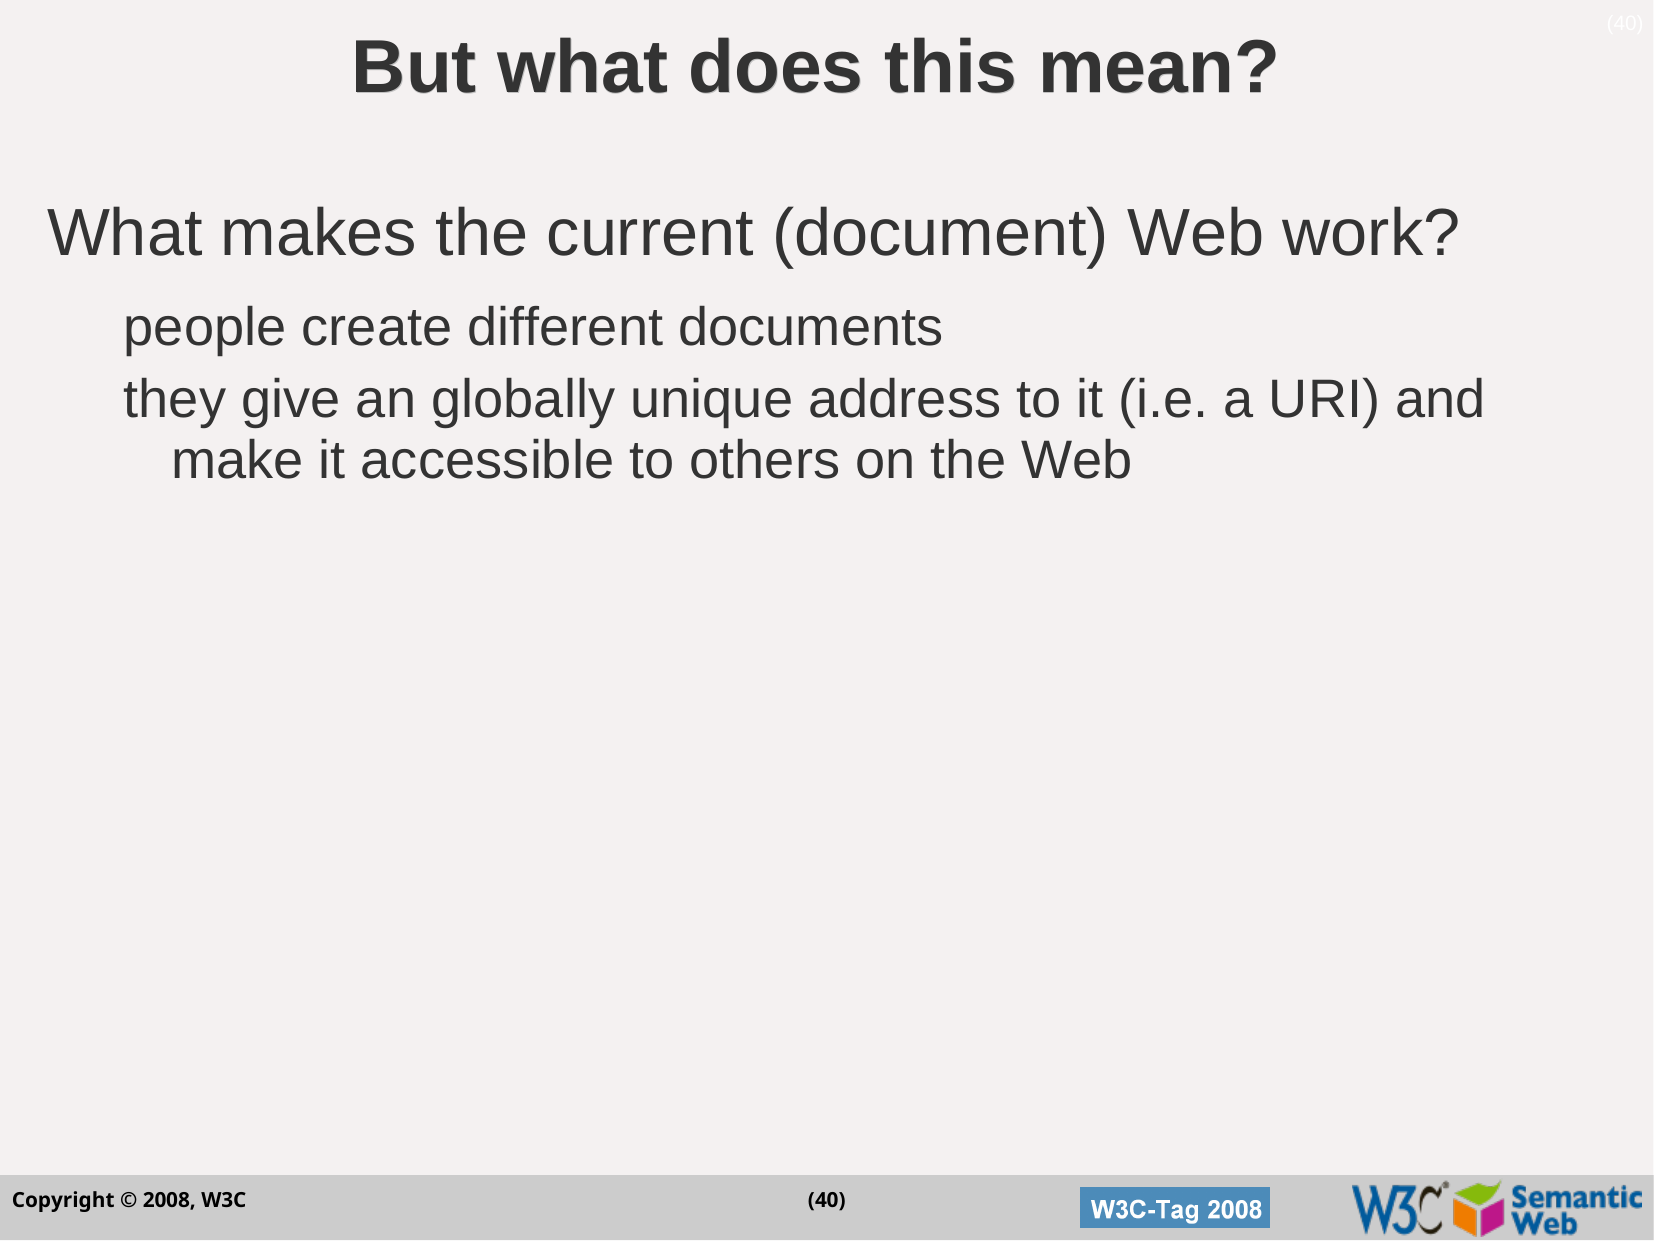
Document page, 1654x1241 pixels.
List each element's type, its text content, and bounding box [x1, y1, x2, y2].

picture [1352, 1178, 1642, 1237]
list What makes the current (document) Web work? people create different documents they give an globally unique address to it (i.e. a URI) and make it accessible to others on the Web [29, 194, 1624, 1077]
picture [1080, 1187, 1270, 1228]
title But what does this mean? [0, 13, 1654, 117]
